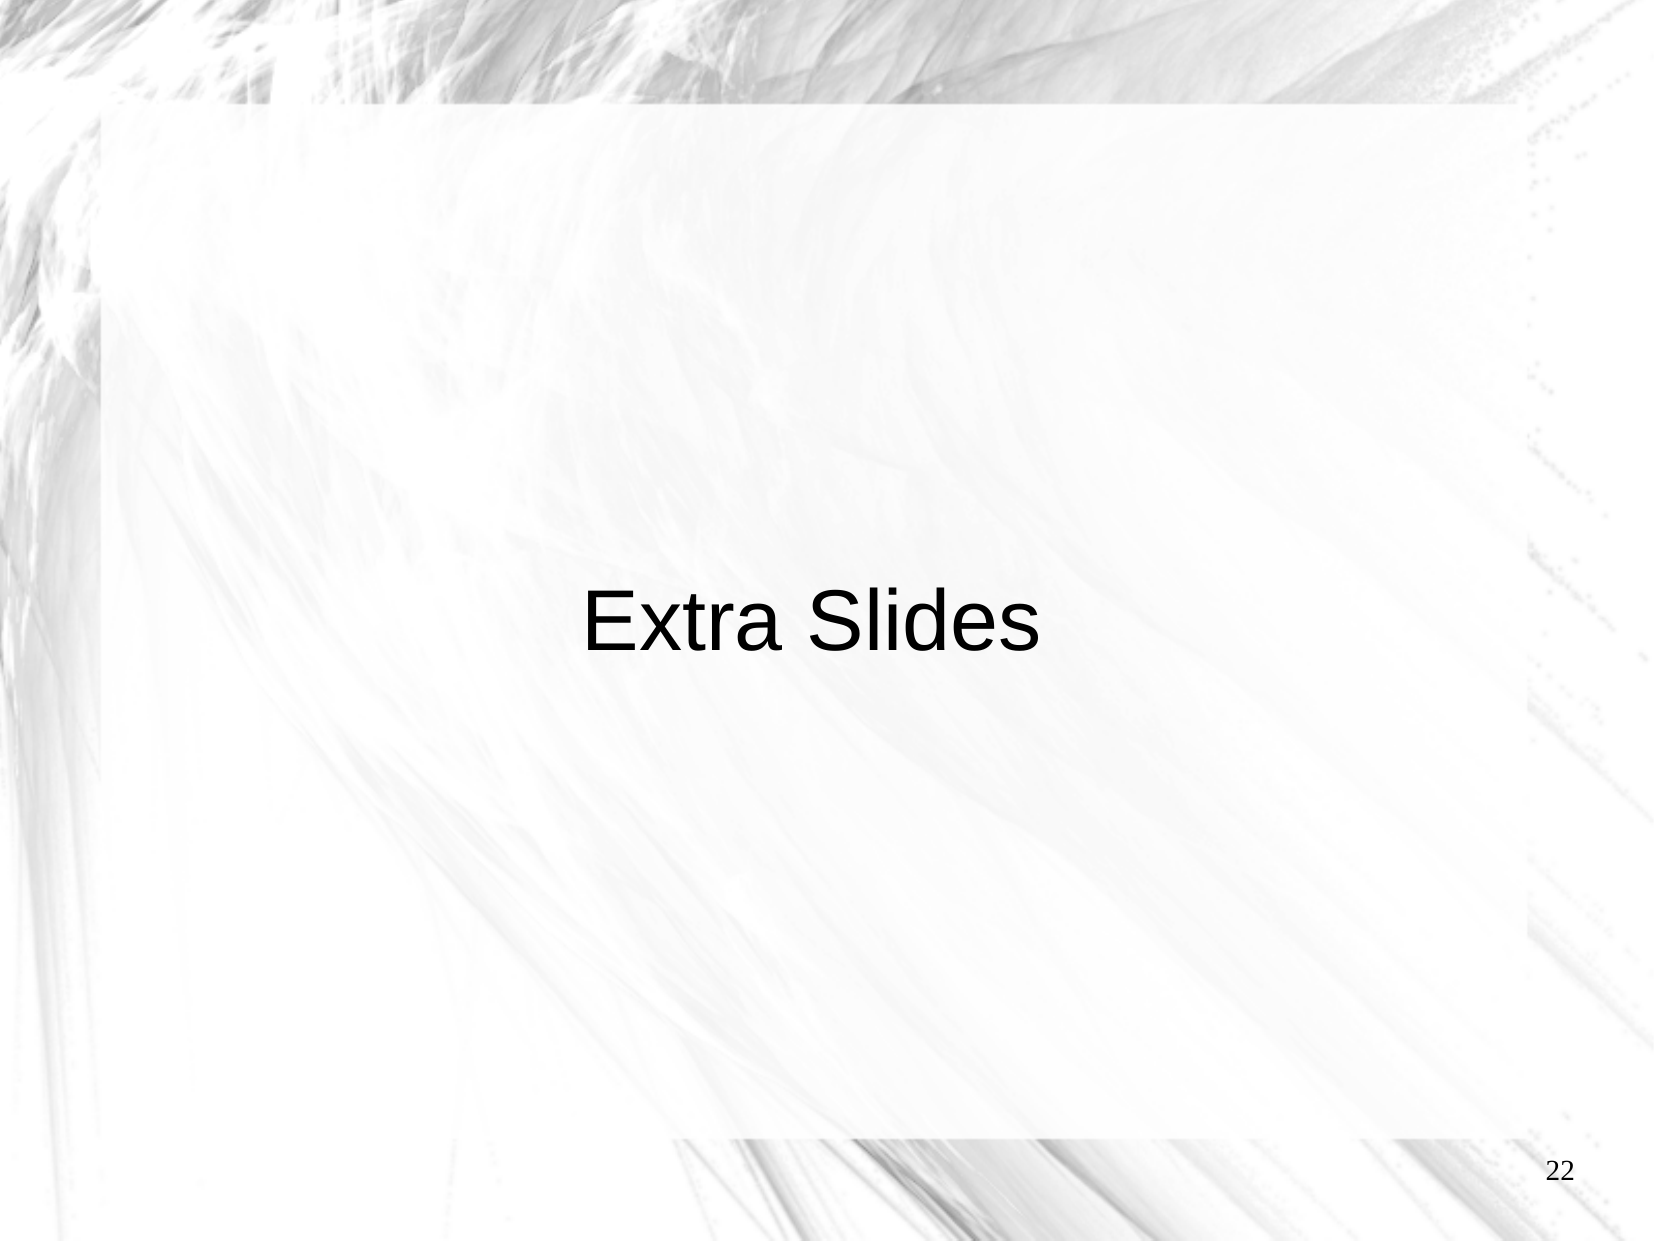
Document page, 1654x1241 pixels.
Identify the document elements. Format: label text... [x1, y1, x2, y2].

title Extra Slides [118, 536, 1506, 705]
picture [0, 0, 1654, 1241]
